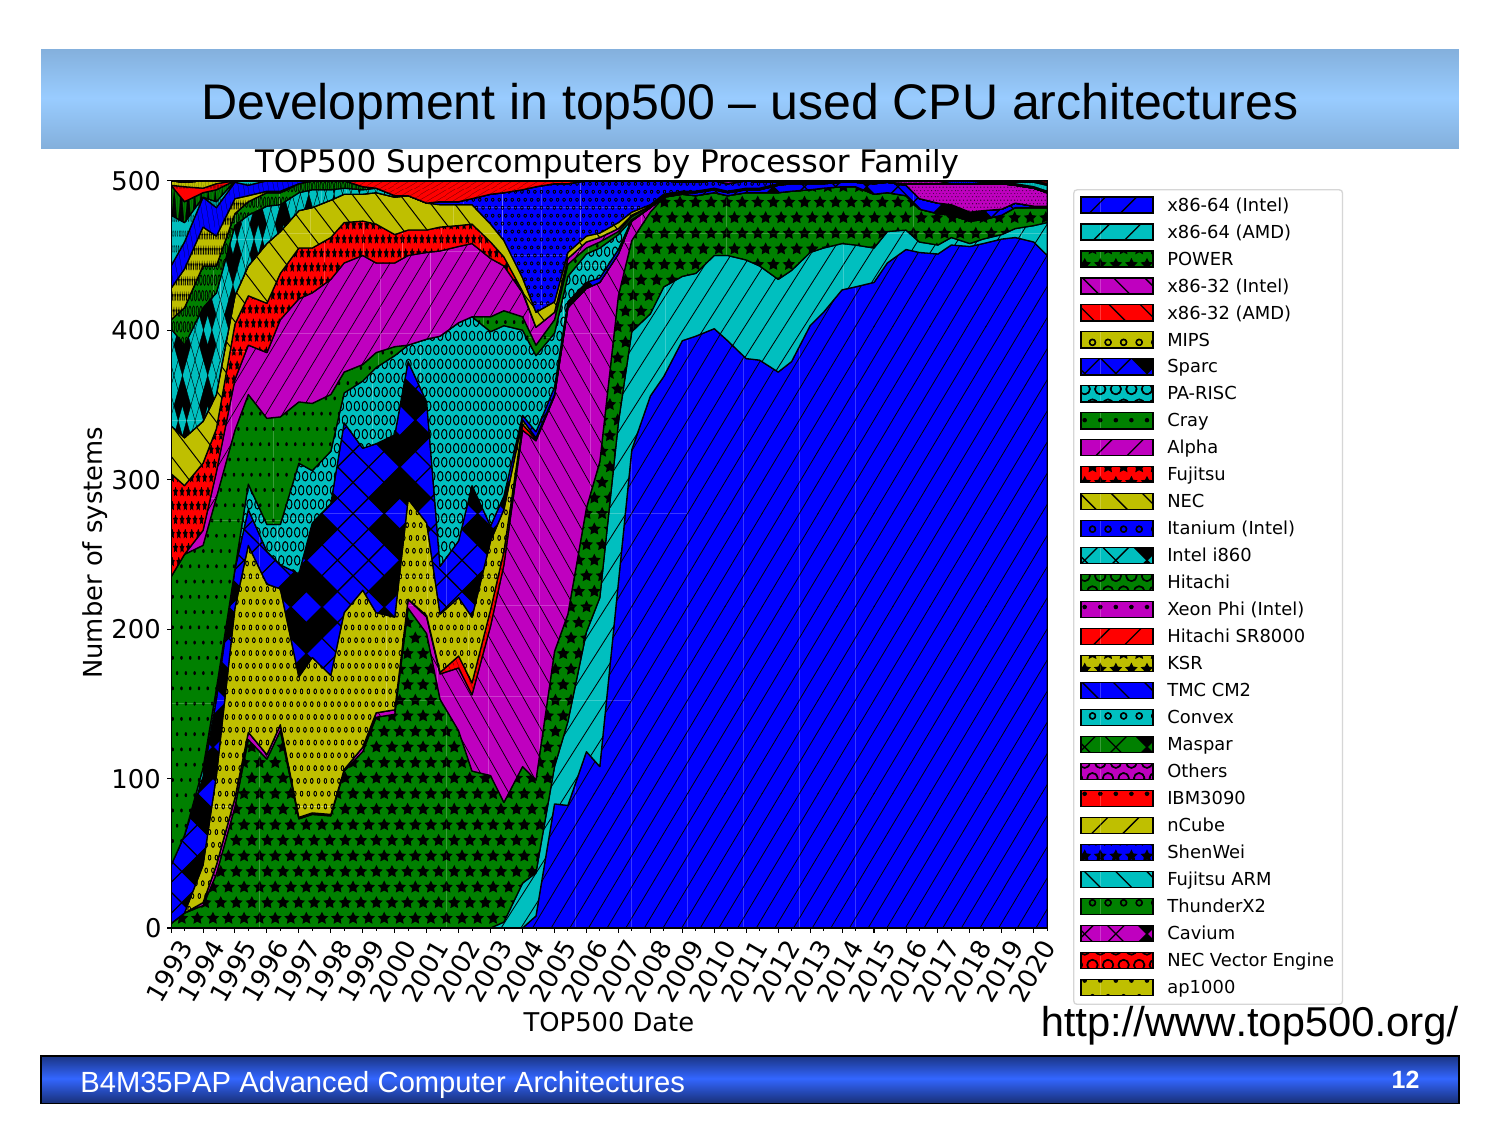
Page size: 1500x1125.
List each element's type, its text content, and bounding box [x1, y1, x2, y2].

text_box http://www.top500.org/ [1026, 987, 1479, 1086]
title Development in top500 – used CPU architectures [41, 49, 1459, 149]
picture [72, 149, 1353, 1047]
